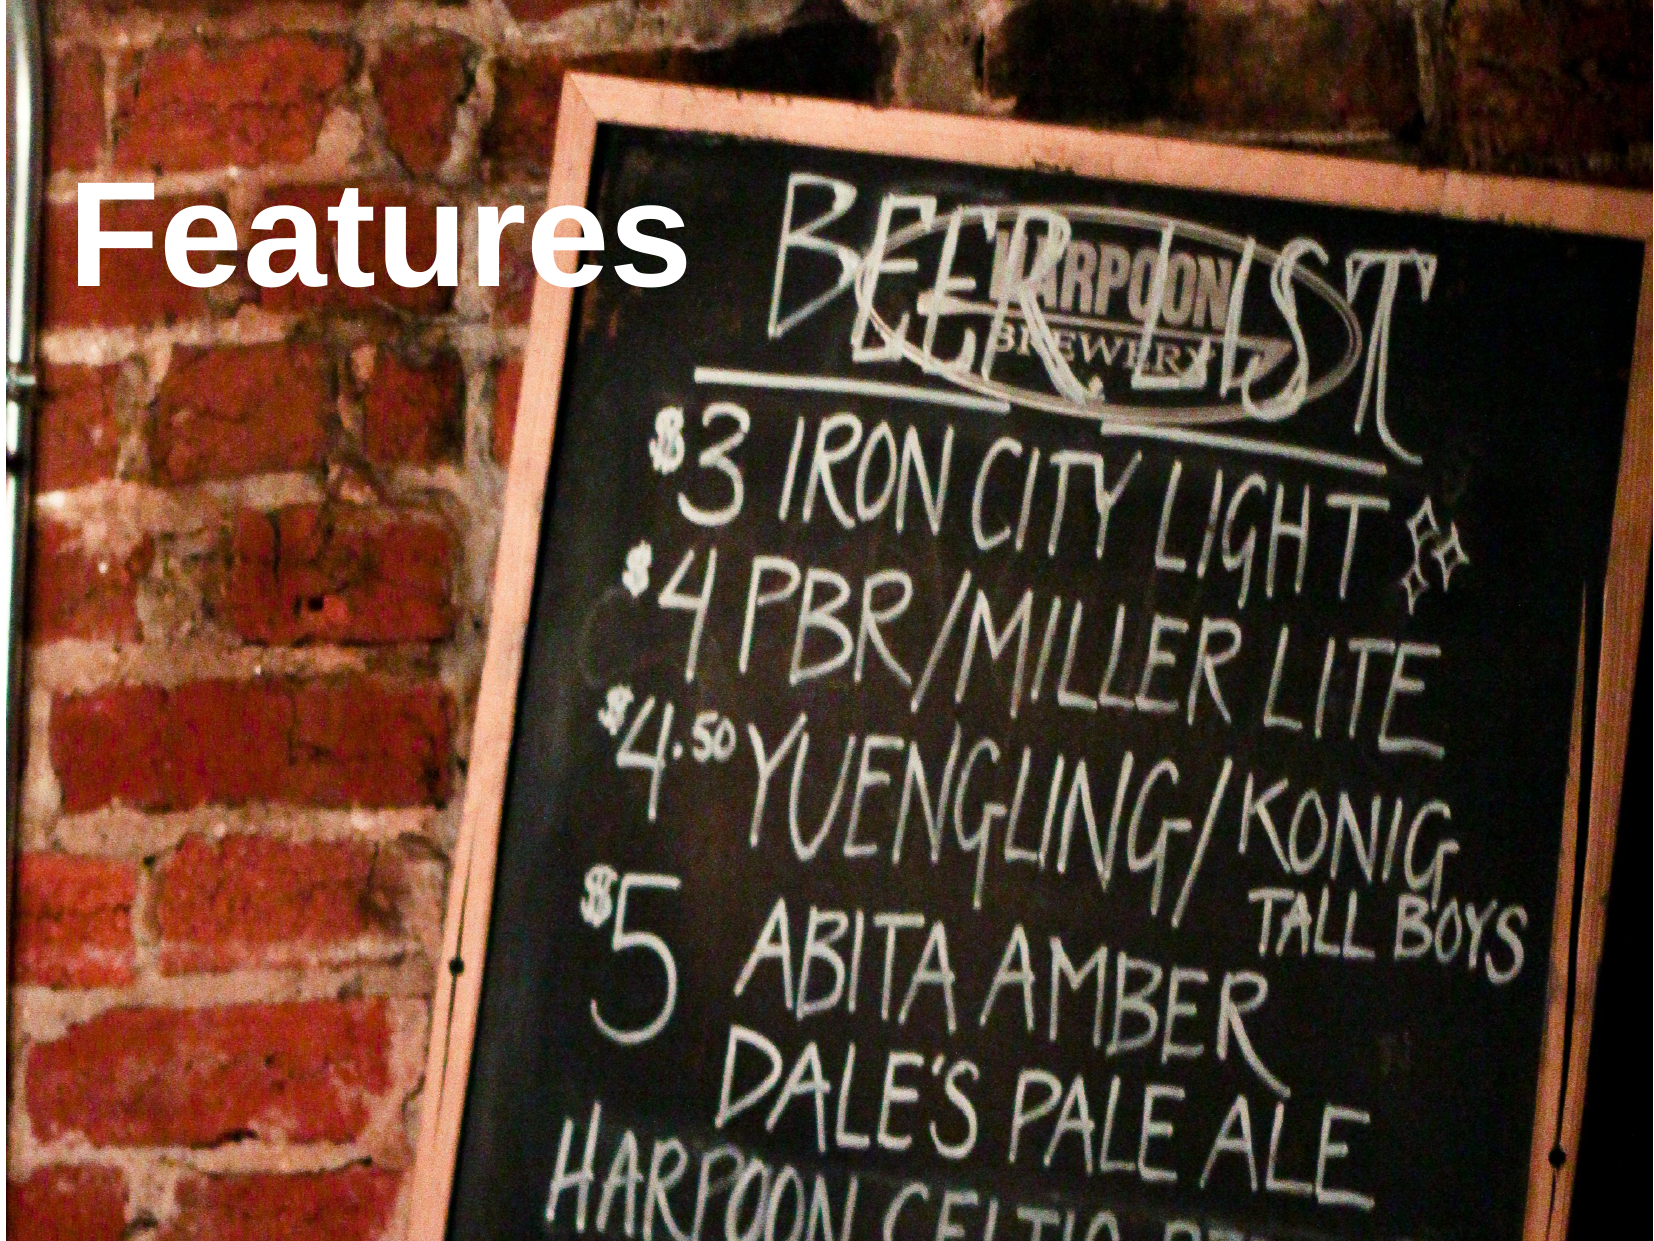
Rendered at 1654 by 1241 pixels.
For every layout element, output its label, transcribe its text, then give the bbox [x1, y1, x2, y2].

title Features [0, 130, 1126, 338]
picture [6, 0, 1653, 1241]
